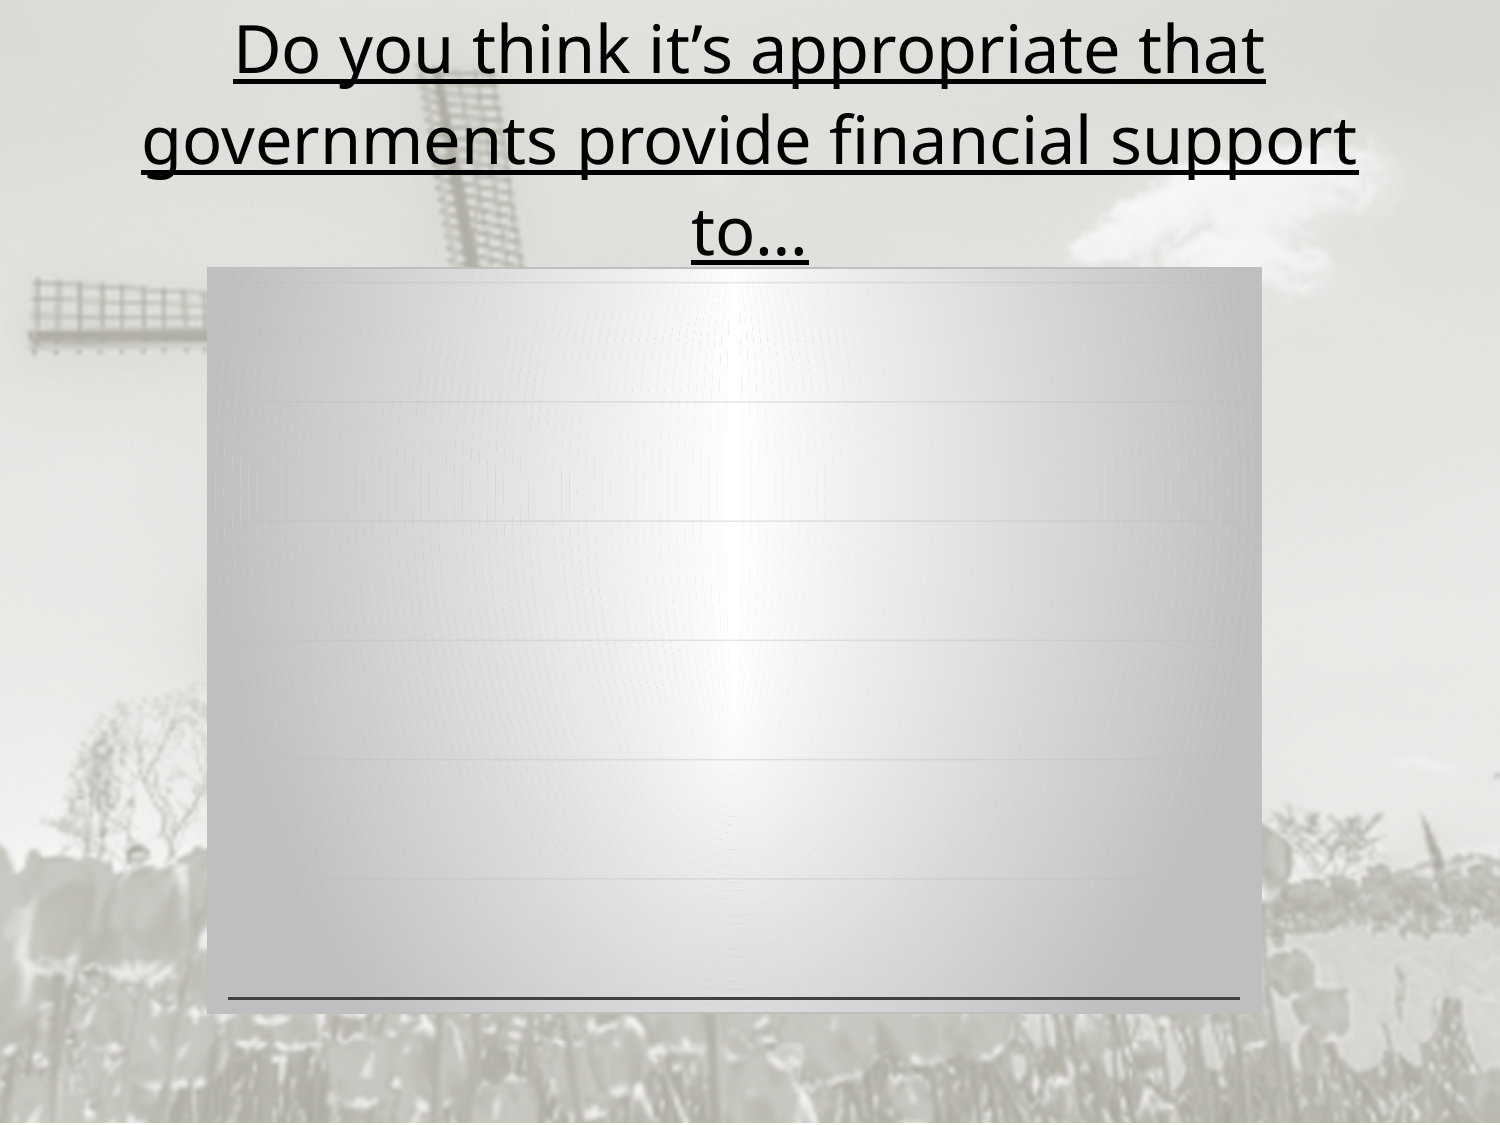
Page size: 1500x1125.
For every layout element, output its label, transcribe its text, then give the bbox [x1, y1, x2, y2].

title Do you think it’s appropriate that governments provide financial support to… [75, 45, 1425, 233]
picture [0, 0, 1500, 1123]
chart [206, 267, 1262, 1014]
